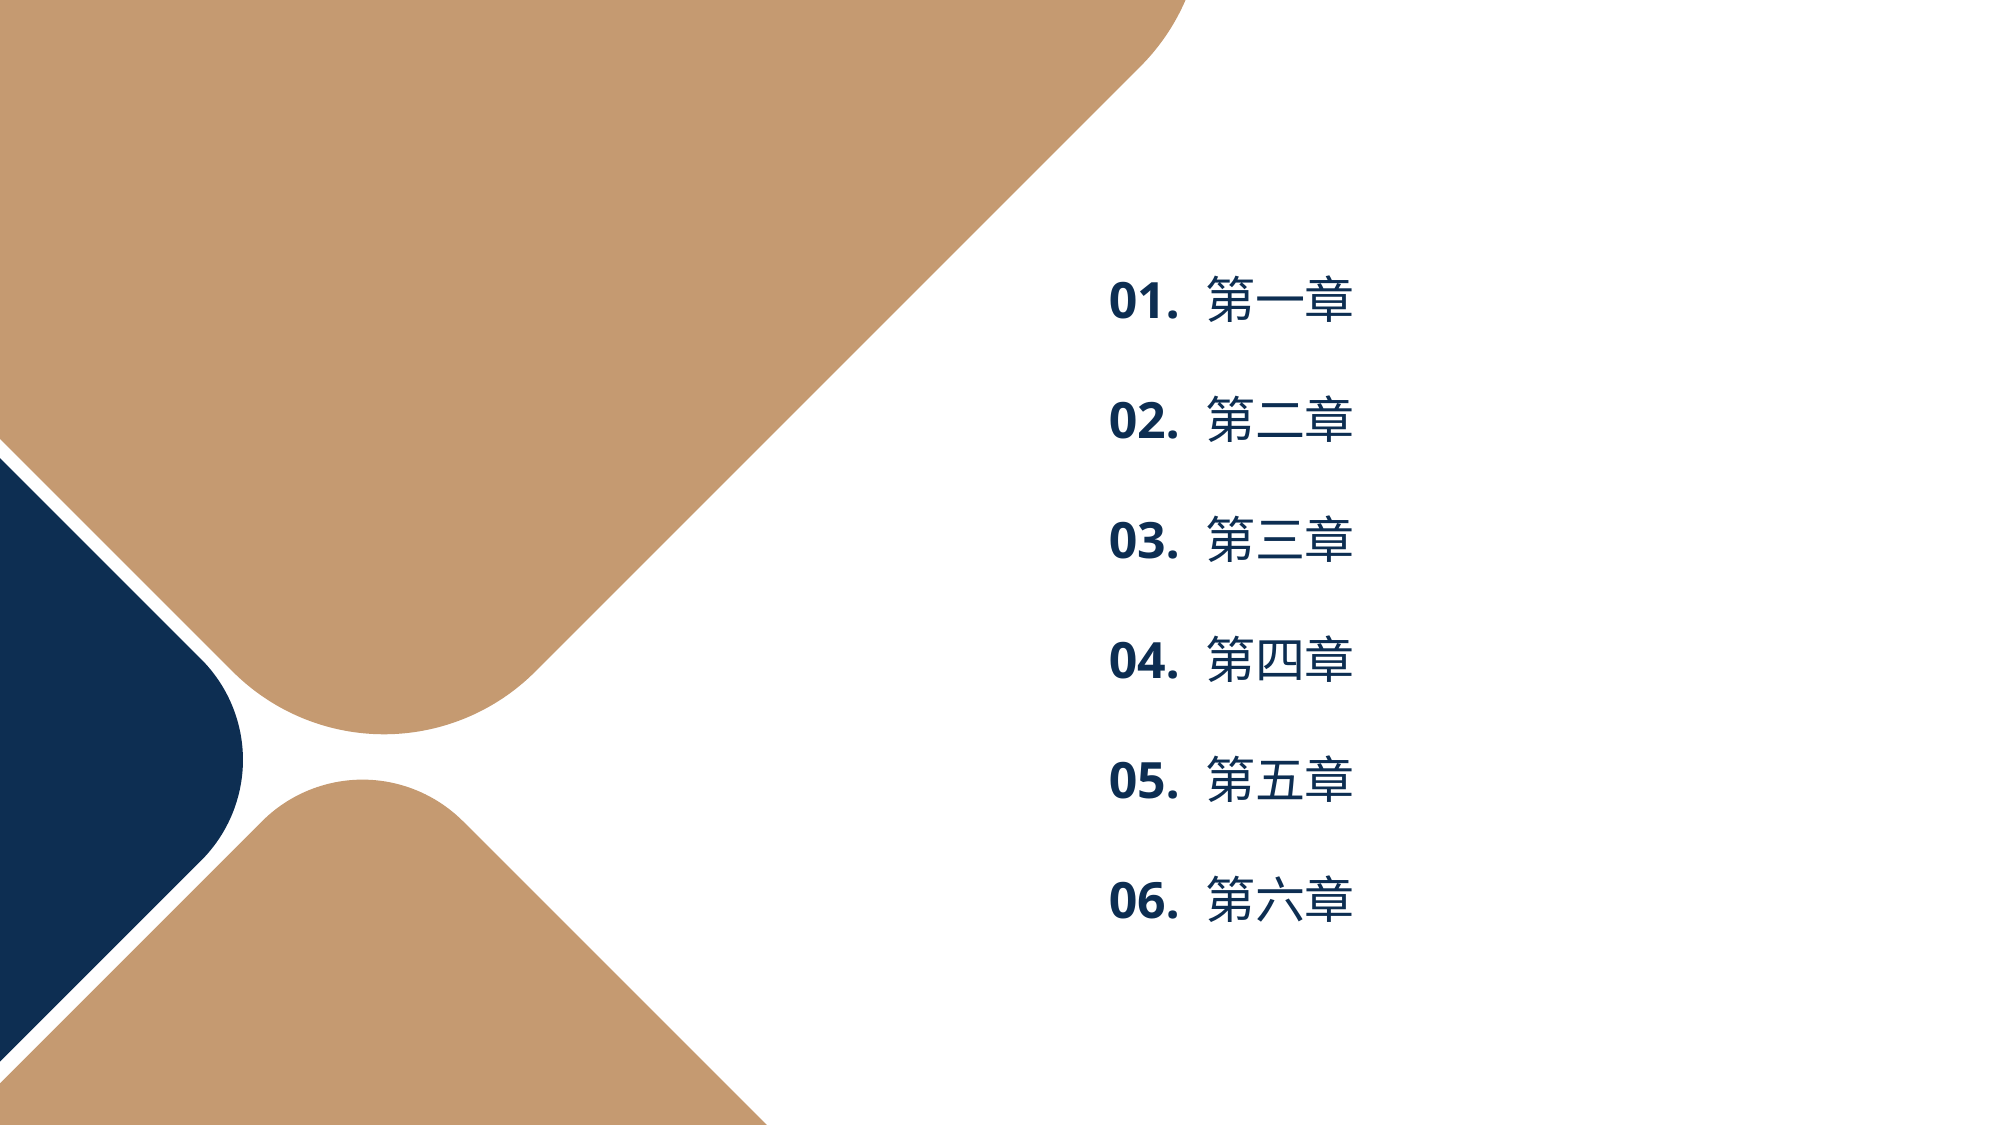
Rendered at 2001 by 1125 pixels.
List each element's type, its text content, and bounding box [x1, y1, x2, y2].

text_box 01. 第一章 02. 第二章 03. 第三章 04. 第四章 05. 第五章 06. 第六章 [1093, 200, 1423, 925]
